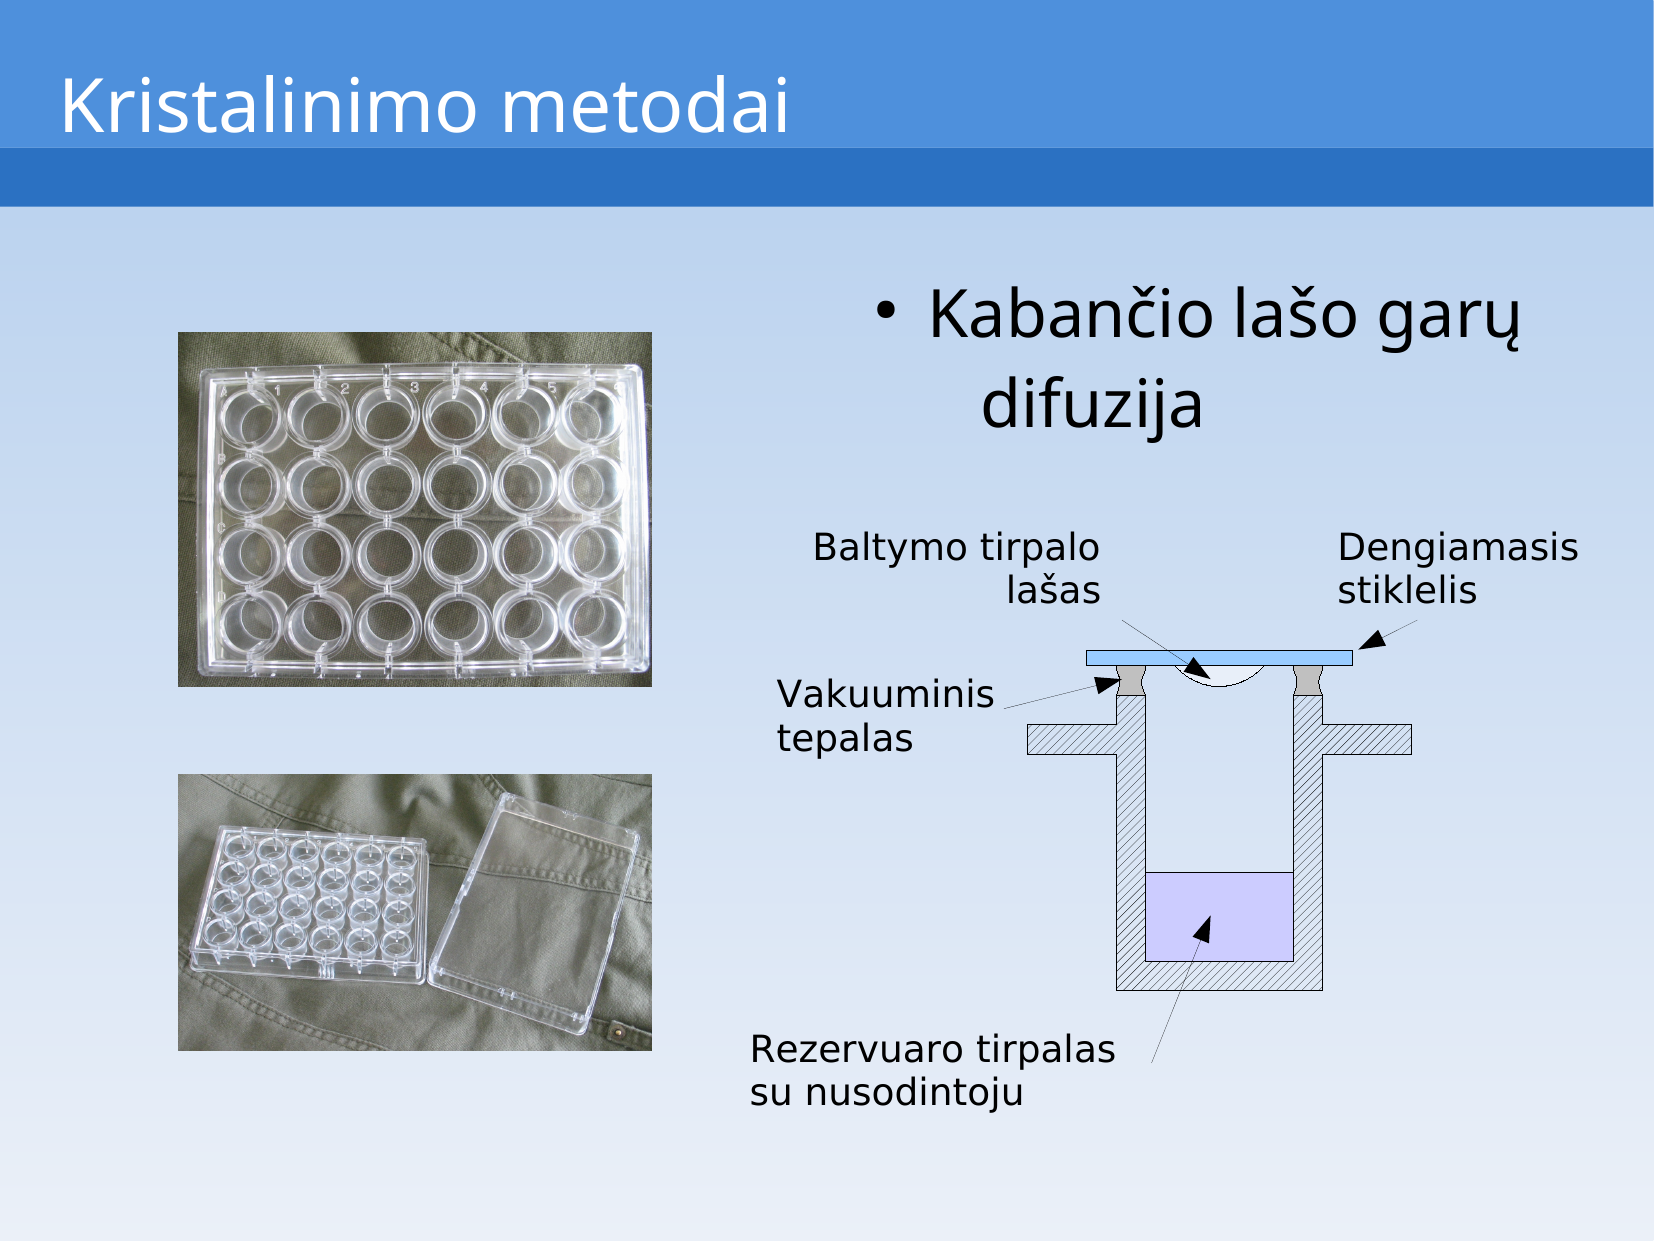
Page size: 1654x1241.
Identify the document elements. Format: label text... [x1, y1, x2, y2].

picture [178, 332, 652, 687]
text_box Rezervuaro tirpalas su nusodintoju [734, 1020, 1132, 1123]
list Kabančio lašo garų difuzija [838, 265, 1565, 448]
text_box [1027, 650, 1412, 991]
title Kristalinimo metodai [59, 29, 1418, 178]
picture [178, 774, 652, 1052]
text_box Baltymo tirpalo lašas [797, 518, 1117, 621]
text_box Dengiamasis stiklelis [1322, 518, 1595, 621]
text_box Vakuuminis tepalas [761, 665, 1011, 768]
